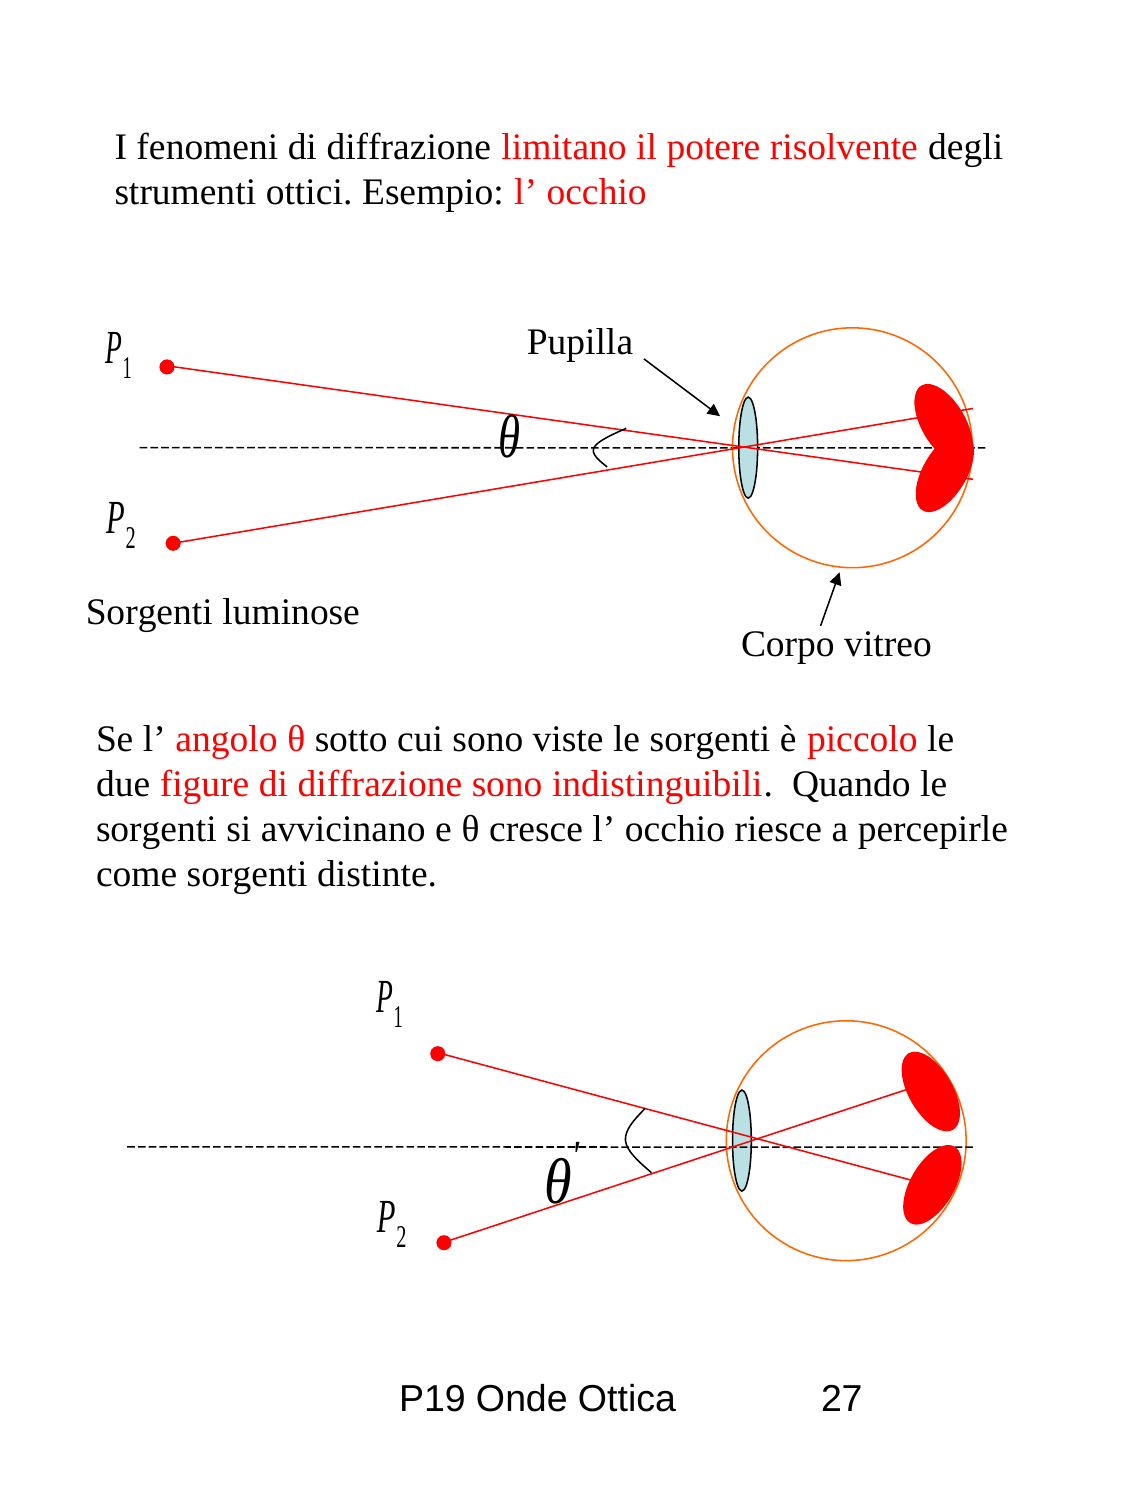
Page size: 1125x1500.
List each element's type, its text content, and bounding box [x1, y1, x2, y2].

text_box [914, 383, 961, 417]
text_box I fenomeni di diffrazione limitano il potere risolvente degli strumenti ottici. Esempio: l’ occhio [99, 113, 1019, 220]
text_box [159, 359, 175, 375]
chart [367, 1190, 426, 1266]
text_box [738, 448, 758, 499]
chart [367, 970, 419, 1046]
text_box [732, 1133, 751, 1146]
text_box [915, 412, 974, 513]
text_box Sorgenti luminose [71, 579, 376, 641]
text_box [732, 1142, 752, 1192]
text_box Corpo vitreo [726, 611, 948, 672]
chart [530, 1134, 609, 1212]
chart [530, 1189, 609, 1221]
text_box [430, 1046, 446, 1062]
text_box [903, 1145, 962, 1225]
text_box Se l’ angolo θ sotto cui sono viste le sorgenti è piccolo le due figure di diffrazione sono indistinguibili. Quando le sorgenti si avvicinano e θ cresce l’ occhio riesce a percepirle come sorgenti distinte. [81, 706, 1024, 902]
text_box [436, 1235, 452, 1251]
text_box [738, 397, 758, 446]
text_box [732, 1090, 752, 1136]
text_box [901, 1051, 960, 1132]
text_box [165, 535, 181, 551]
text_box Pupilla [512, 309, 658, 370]
chart [96, 321, 149, 397]
chart [96, 491, 155, 567]
chart [486, 403, 547, 486]
